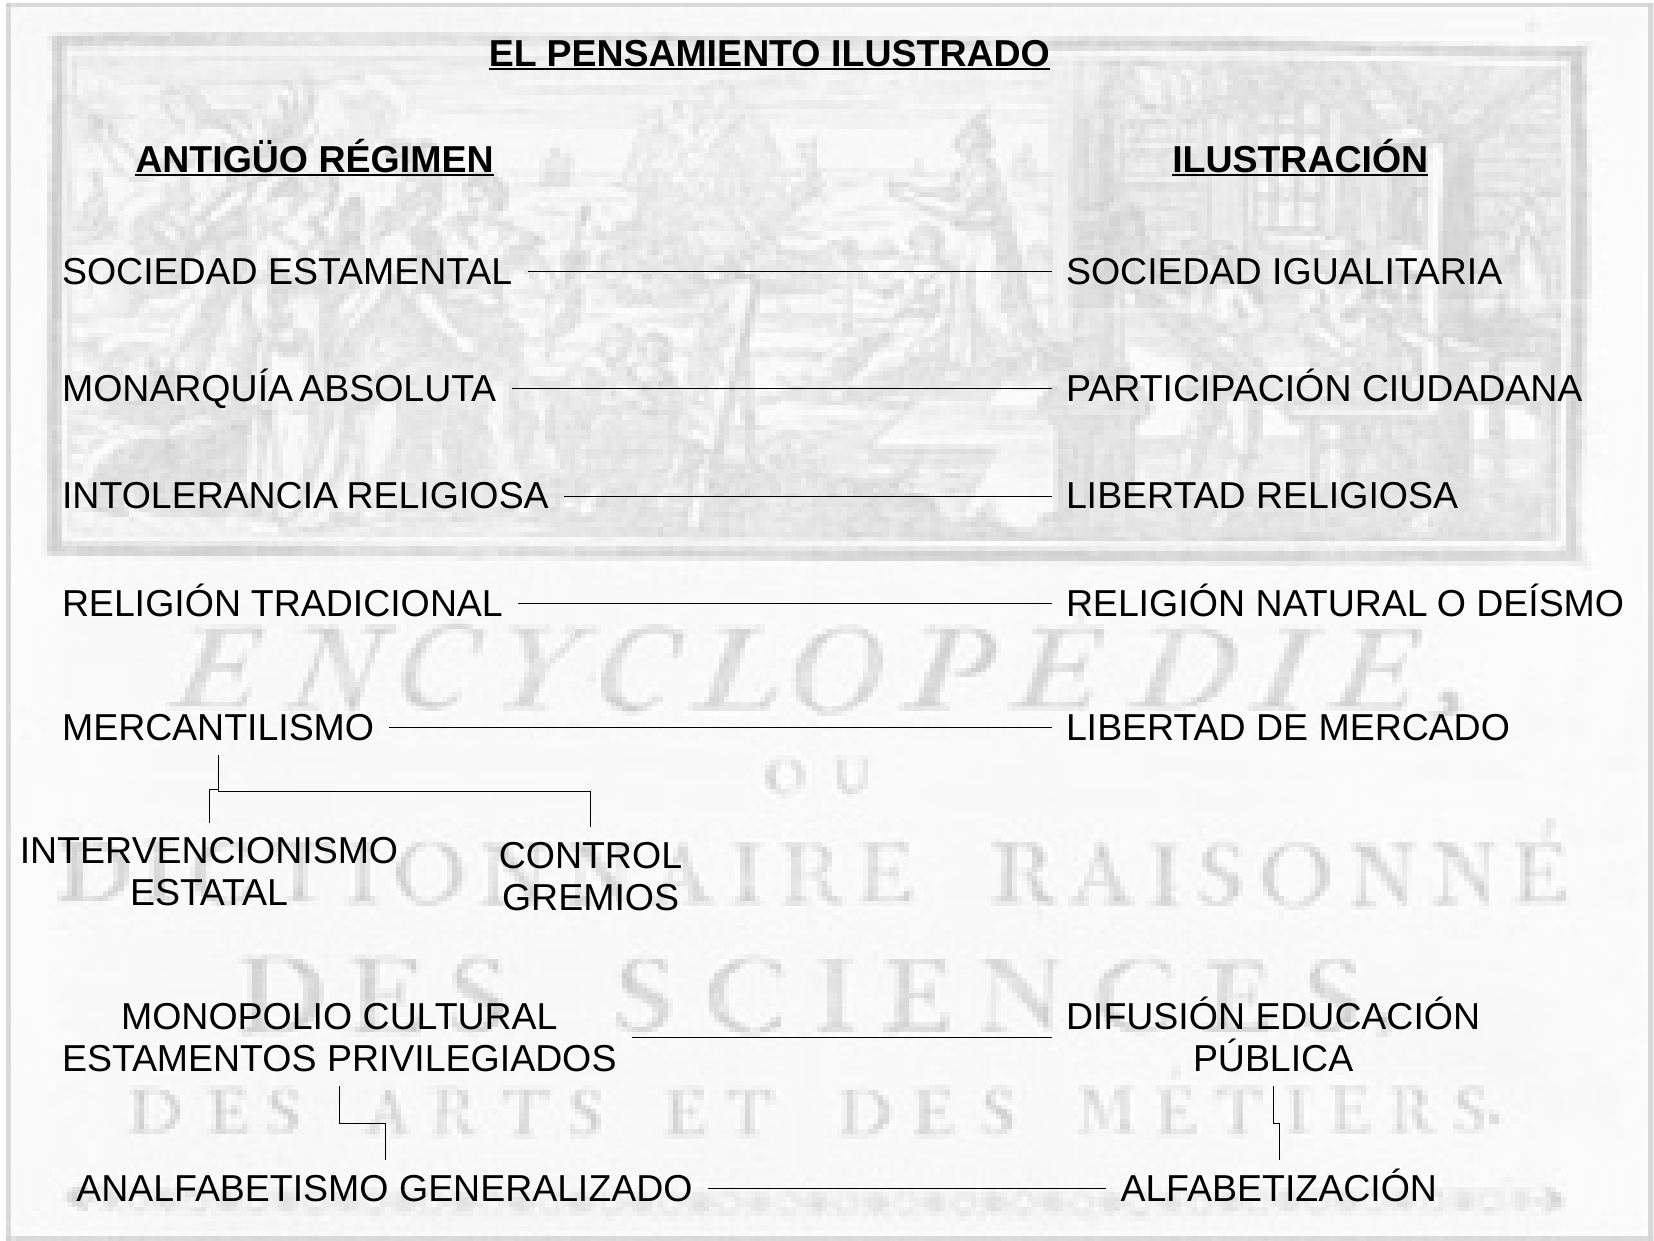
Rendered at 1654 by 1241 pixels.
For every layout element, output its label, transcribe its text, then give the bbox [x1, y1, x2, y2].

text_box ILUSTRACIÓN [1157, 130, 1443, 189]
text_box MONARQUÍA ABSOLUTA [47, 360, 513, 418]
text_box ALFABETIZACIÓN [1105, 1159, 1453, 1217]
text_box ANALFABETISMO GENERALIZADO [61, 1159, 709, 1217]
text_box RELIGIÓN NATURAL O DEÍSMO [1051, 575, 1654, 632]
text_box CONTROL GREMIOS [484, 826, 698, 926]
text_box SOCIEDAD IGUALITARIA [1051, 243, 1519, 301]
text_box LIBERTAD DE MERCADO [1051, 699, 1526, 756]
text_box LIBERTAD RELIGIOSA [1051, 467, 1474, 525]
text_box DIFUSIÓN EDUCACIÓN PÚBLICA [1051, 987, 1496, 1087]
text_box SOCIEDAD ESTAMENTAL [47, 243, 529, 301]
text_box PARTICIPACIÓN CIUDADANA [1051, 360, 1598, 418]
picture [6, 3, 1654, 1241]
text_box EL PENSAMIENTO ILUSTRADO [474, 24, 1063, 83]
text_box INTOLERANCIA RELIGIOSA [47, 467, 565, 525]
text_box RELIGIÓN TRADICIONAL [47, 575, 519, 632]
text_box MERCANTILISMO [47, 699, 390, 756]
text_box INTERVENCIONISMO ESTATAL [4, 822, 414, 922]
text_box ANTIGÜO RÉGIMEN [120, 130, 508, 189]
text_box MONOPOLIO CULTURAL ESTAMENTOS PRIVILEGIADOS [47, 987, 633, 1087]
